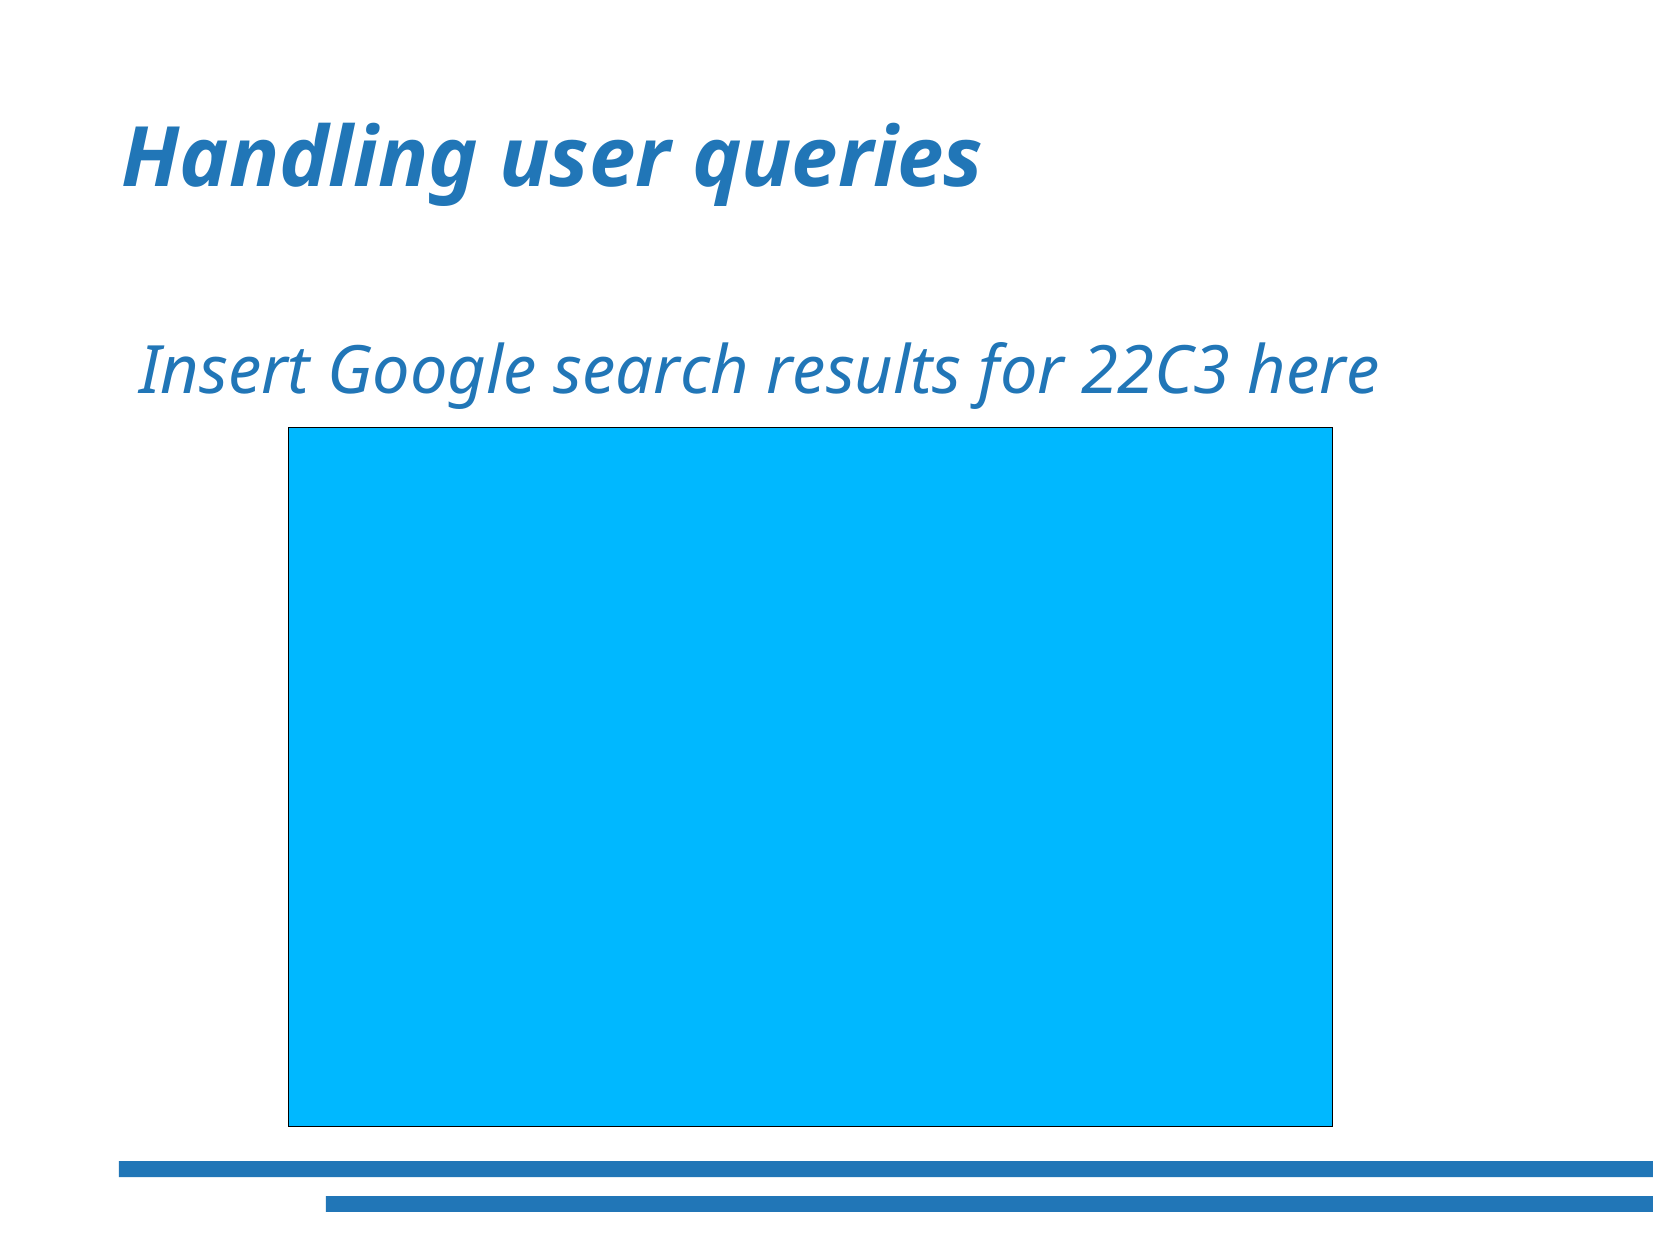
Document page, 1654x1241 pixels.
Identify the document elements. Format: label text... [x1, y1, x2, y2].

list Insert Google search results for 22C3 here [121, 322, 1561, 1133]
text_box [288, 427, 1333, 1127]
title Handling user queries [121, 50, 1534, 258]
